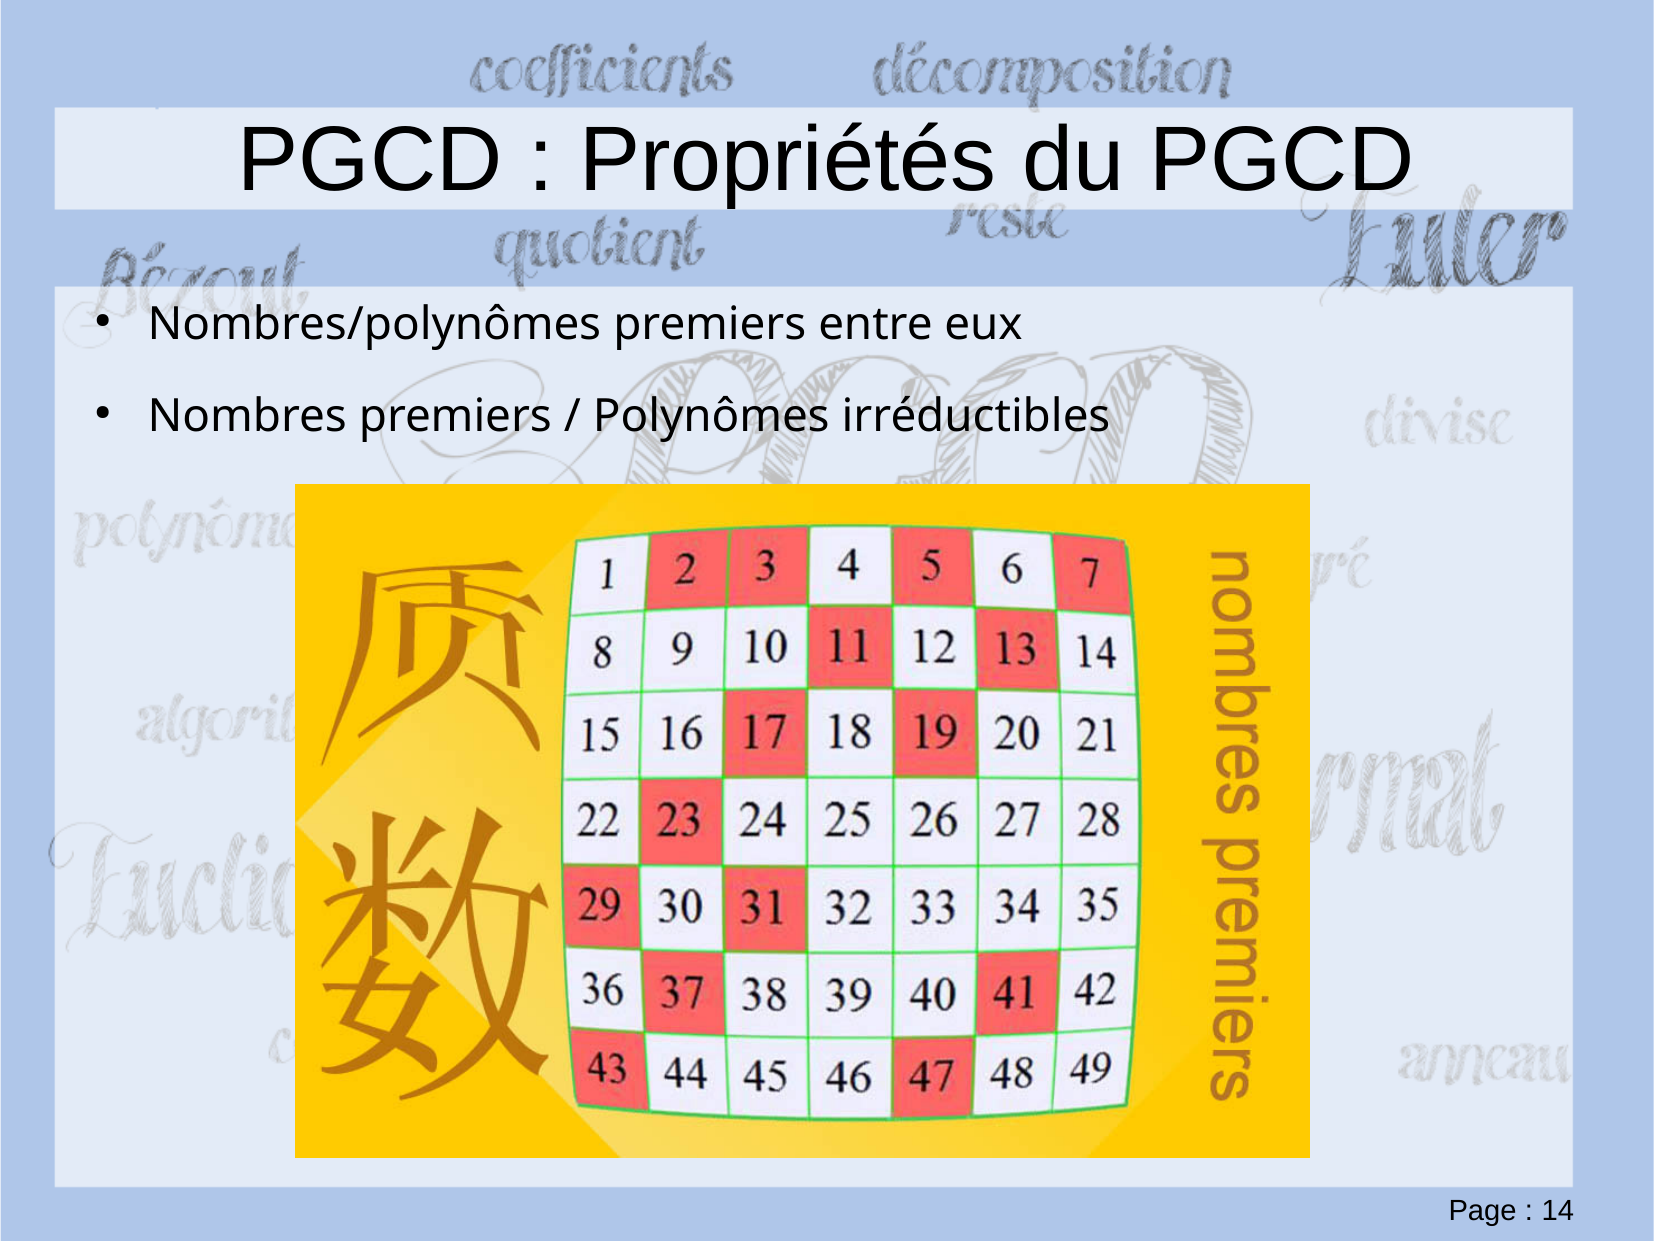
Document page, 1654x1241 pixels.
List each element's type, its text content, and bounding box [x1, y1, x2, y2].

list Nombres/polynômes premiers entre eux Nombres premiers / Polynômes irréductibles [76, 290, 1560, 1170]
title PGCD : Propriétés du PGCD [82, 55, 1571, 263]
picture [0, 0, 1654, 1241]
